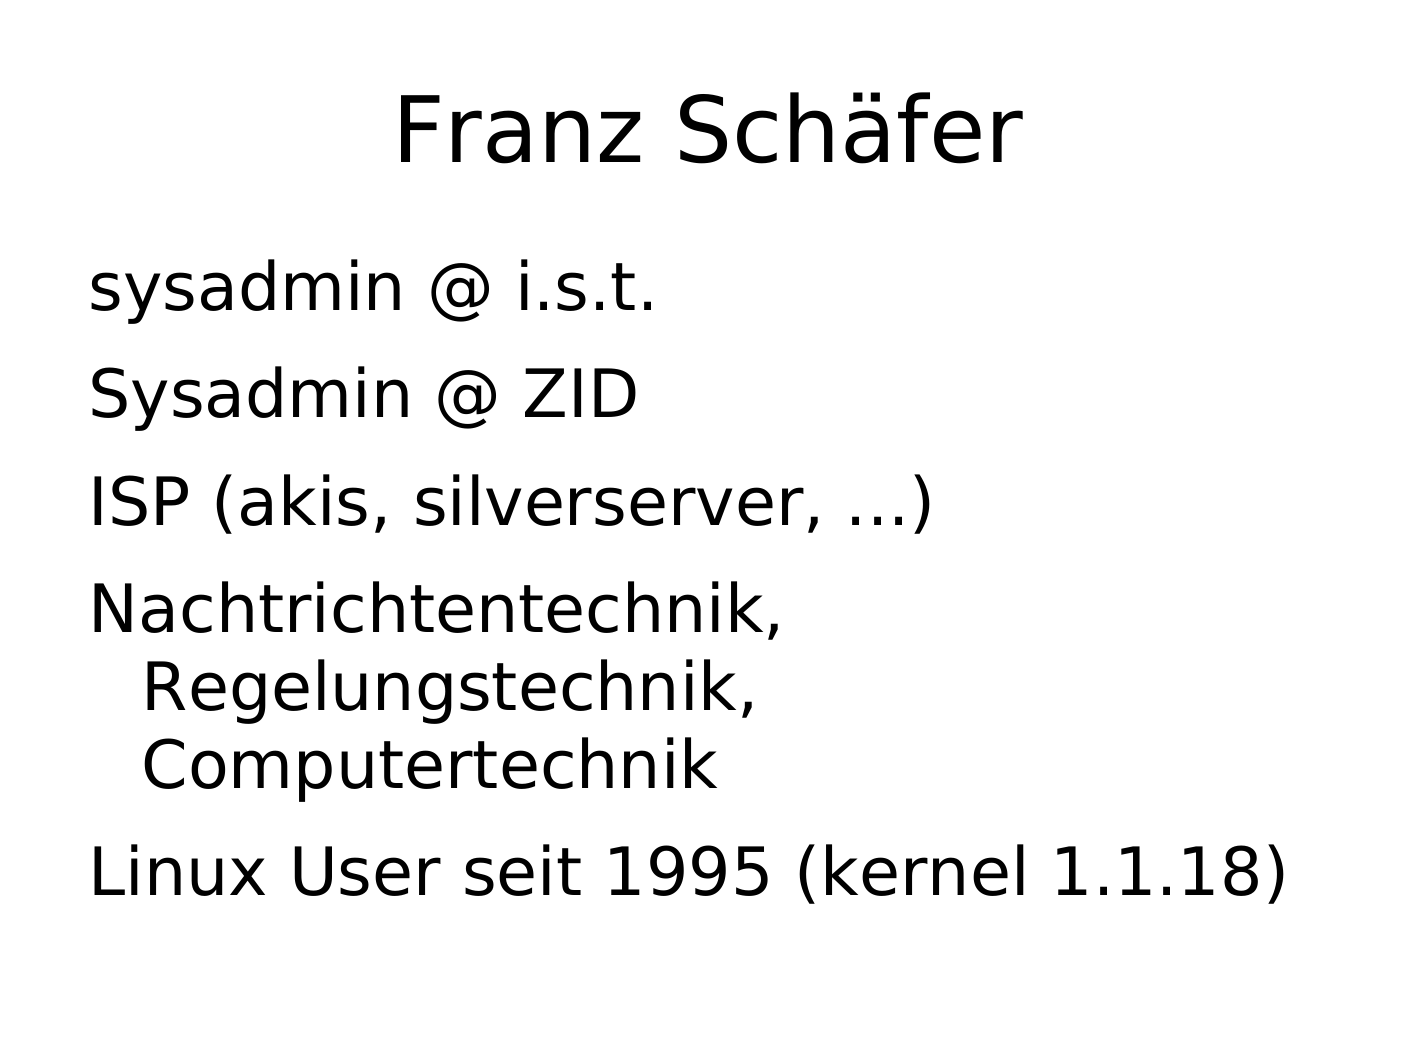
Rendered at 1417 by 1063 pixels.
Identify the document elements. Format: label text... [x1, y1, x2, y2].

title Franz Schäfer [70, 49, 1346, 213]
list sysadmin @ i.s.t. Sysadmin @ ZID ISP (akis, silverserver, ...) Nachtrichtentechnik, Regelungstechnik, Computertechnik Linux User seit 1995 (kernel 1.1.18) [70, 248, 1346, 936]
